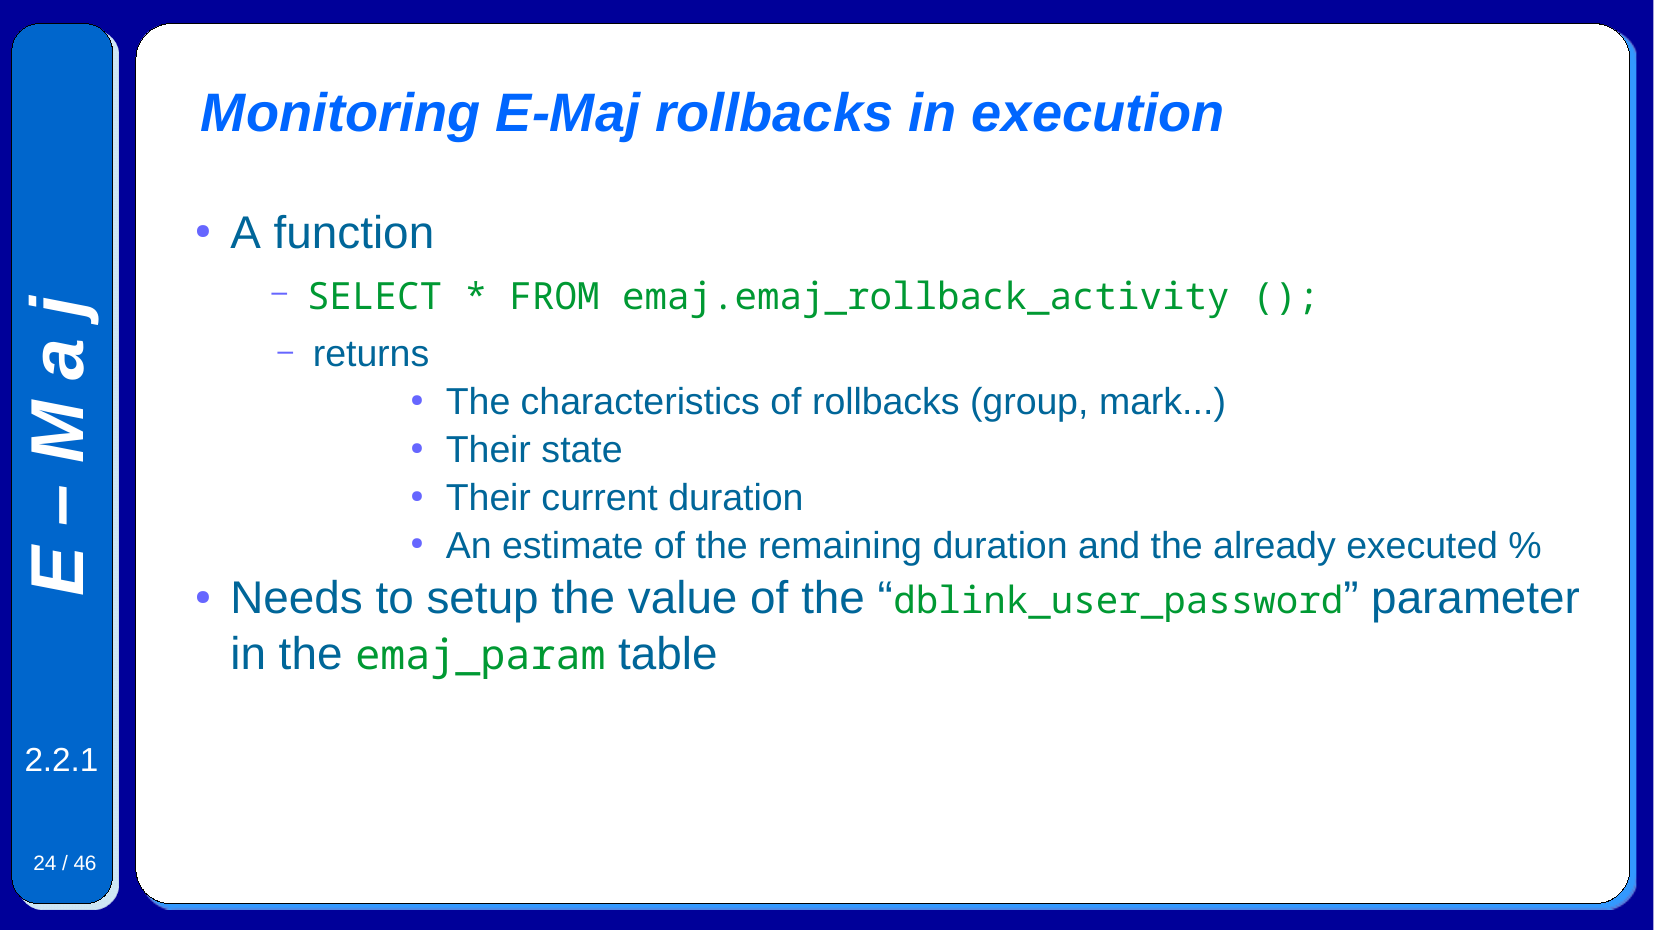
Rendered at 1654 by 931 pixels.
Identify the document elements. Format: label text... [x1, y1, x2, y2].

list A function SELECT * FROM emaj.emaj_rollback_activity (); returns The characteristics of rollbacks (group, mark...) Their state Their current duration An estimate of the remaining duration and the already executed % Needs to setup the value of the “dblink_user_password” parameter in the emaj_param table [177, 206, 1587, 827]
title Monitoring E-Maj rollbacks in execution [200, 34, 1575, 191]
